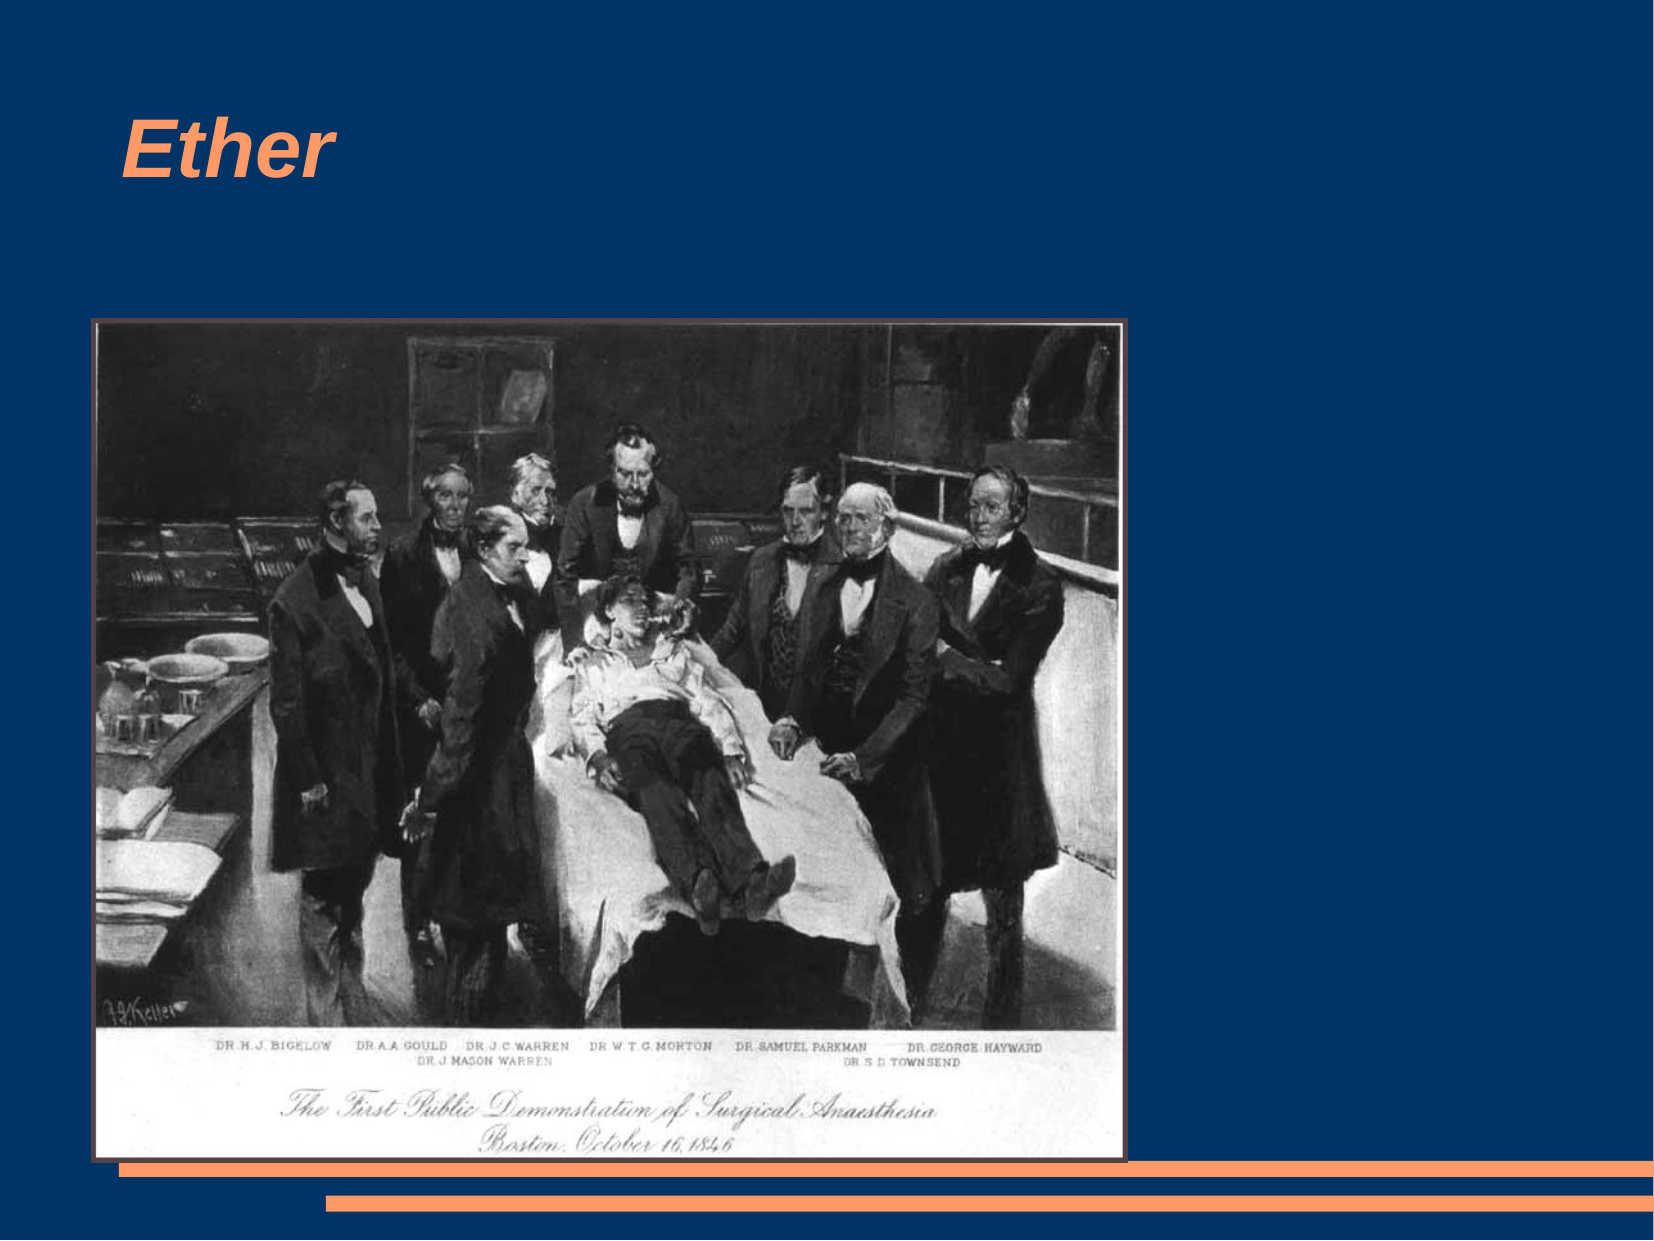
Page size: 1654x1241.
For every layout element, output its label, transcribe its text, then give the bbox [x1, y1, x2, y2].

title Ether [121, 53, 1534, 246]
picture [91, 318, 1128, 1164]
